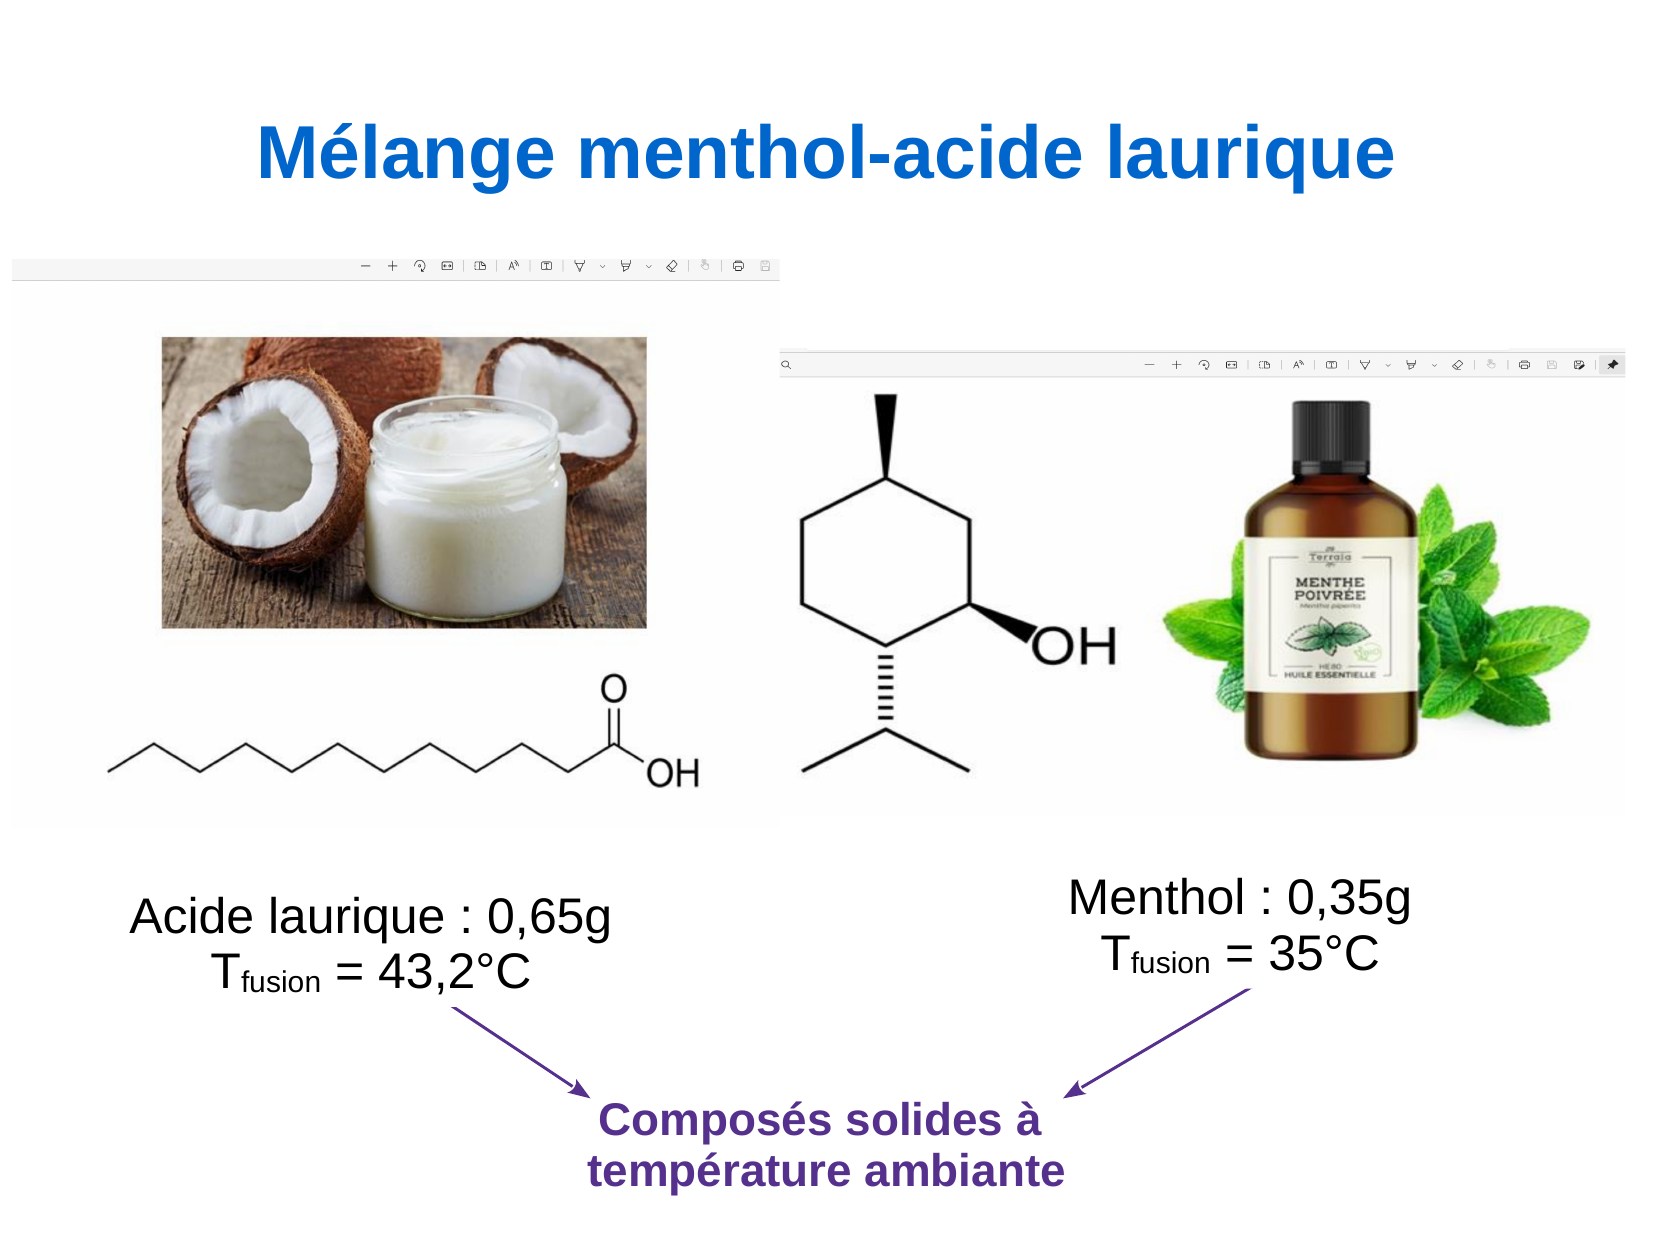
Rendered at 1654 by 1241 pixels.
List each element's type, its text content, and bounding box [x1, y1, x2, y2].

text_box Composés solides à température ambiante [549, 1086, 1105, 1205]
picture [11, 259, 1626, 828]
text_box Menthol : 0,35g Tfusion = 35°C [980, 862, 1501, 989]
text_box Acide laurique : 0,65g Tfusion = 43,2°C [111, 880, 631, 1007]
title Mélange menthol-acide laurique [82, 49, 1571, 257]
